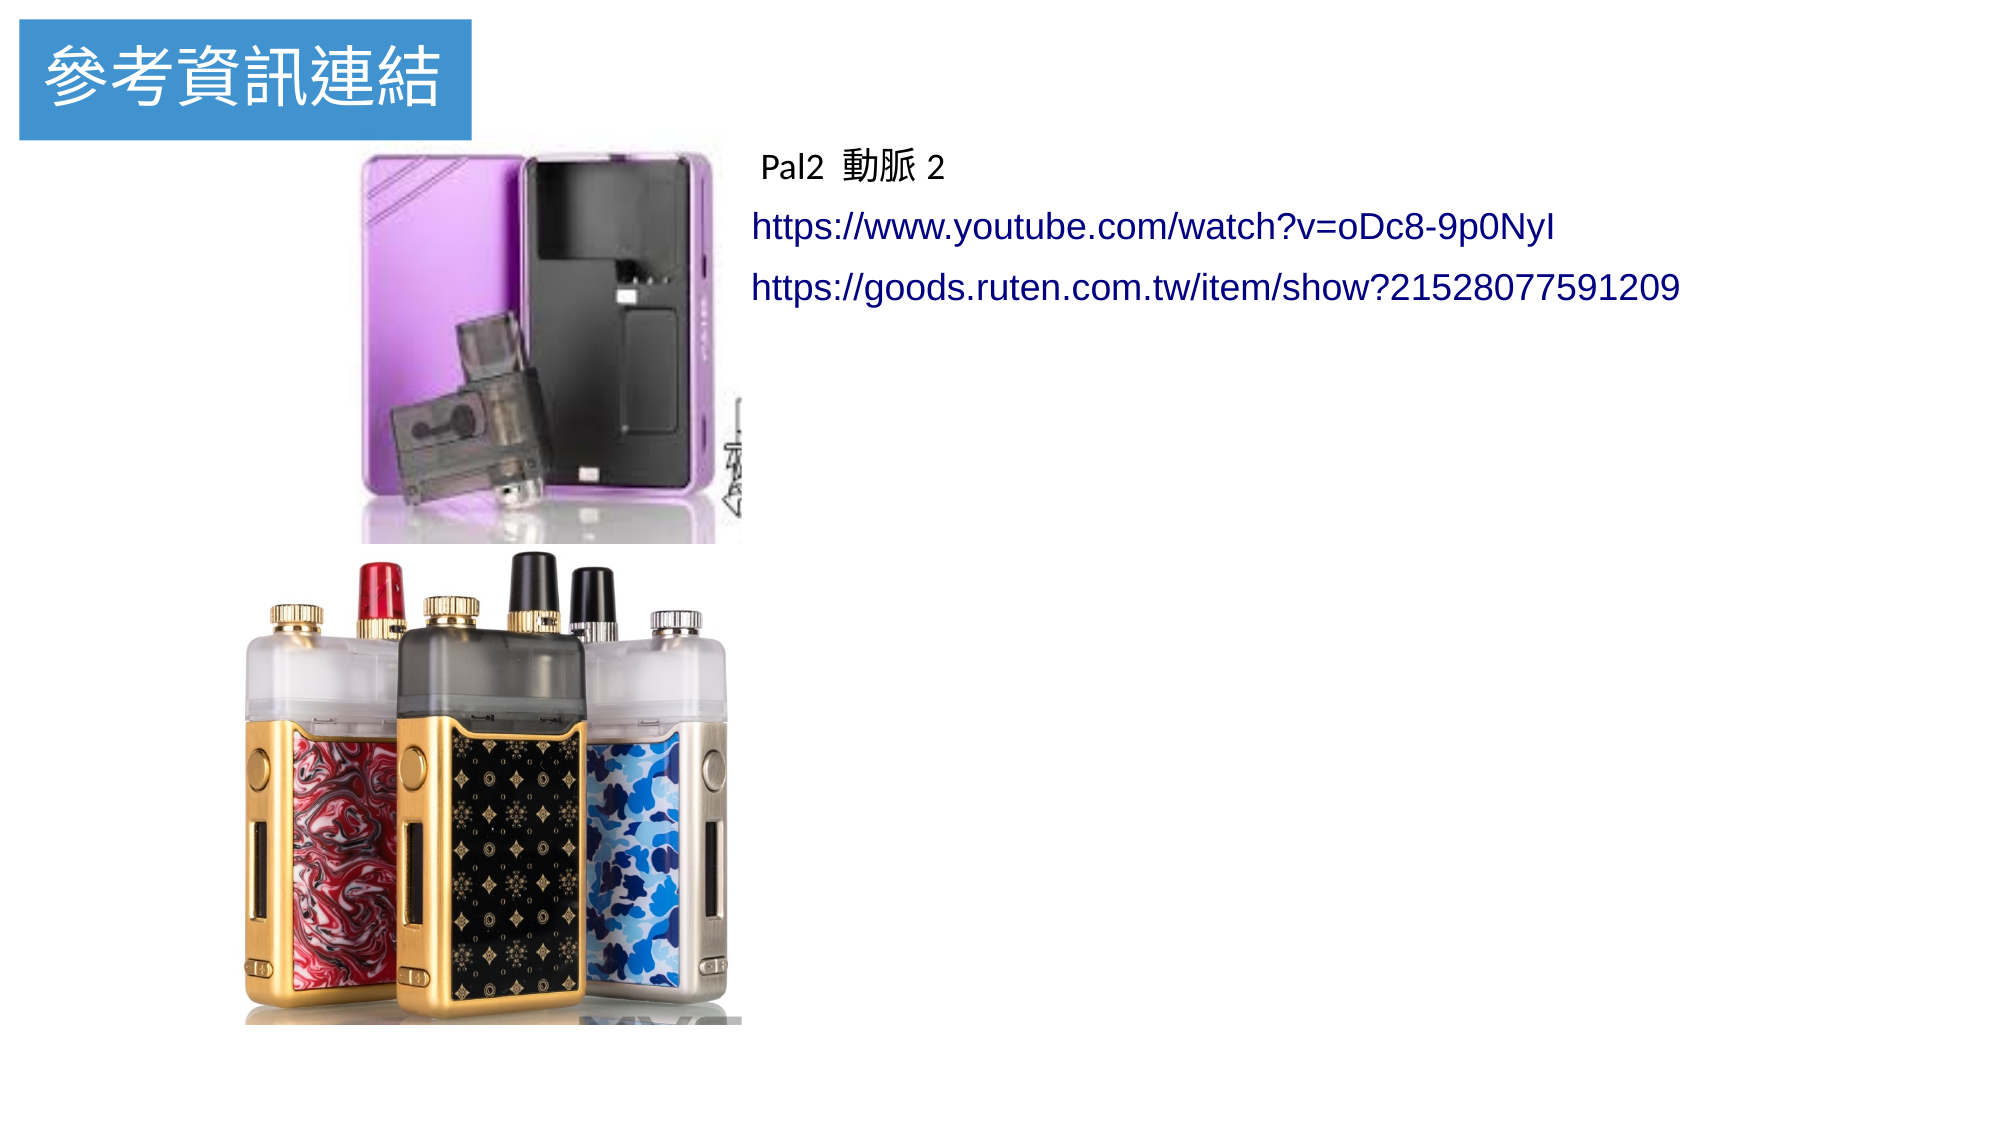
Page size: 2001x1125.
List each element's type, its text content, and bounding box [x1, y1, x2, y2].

text_box 參考資訊連結 [27, 27, 467, 123]
text_box Pal2 動脈2 [745, 134, 960, 195]
text_box [19, 19, 472, 141]
picture [230, 131, 742, 1025]
text_box https://goods.ruten.com.tw/item/show?21528077591209 [736, 255, 1696, 316]
text_box https://www.youtube.com/watch?v=oDc8-9p0NyI [742, 194, 1571, 255]
